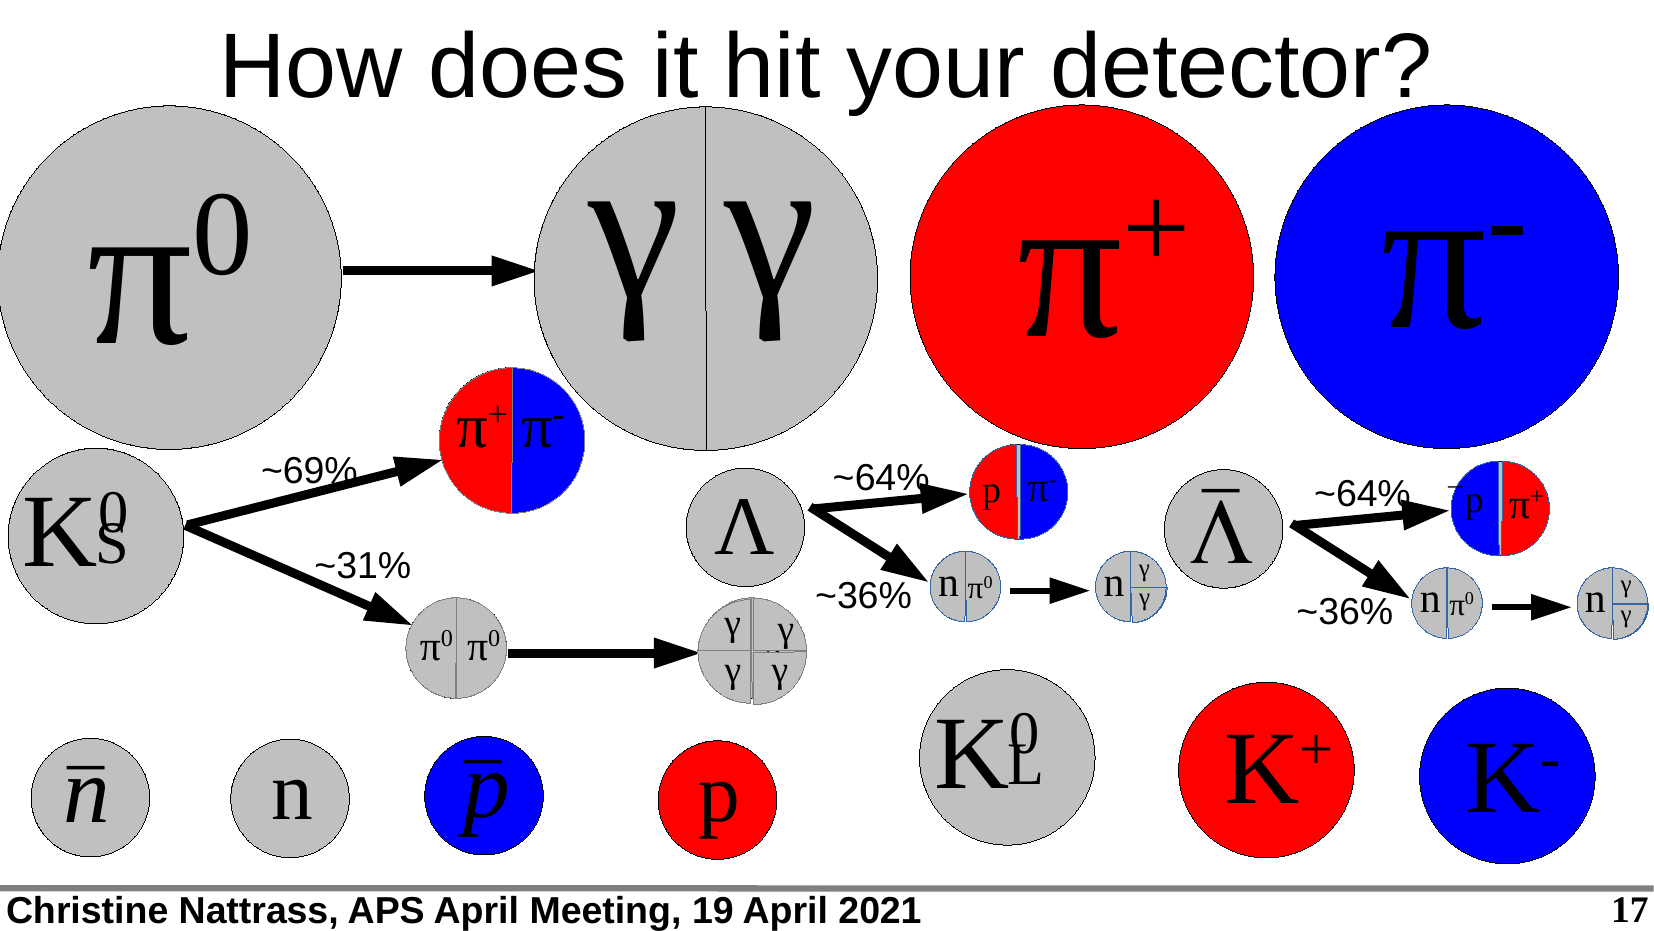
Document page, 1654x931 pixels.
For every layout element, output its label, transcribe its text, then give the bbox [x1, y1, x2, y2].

text_box π+ [1002, 144, 1254, 400]
text_box K- [1450, 712, 1593, 848]
text_box γ [1124, 576, 1188, 619]
text_box [0, 105, 285, 450]
text_box n [923, 551, 987, 615]
chart [56, 739, 118, 844]
text_box [720, 581, 771, 587]
text_box K0 [1056, 687, 1093, 824]
text_box ~64% [943, 495, 967, 506]
text_box p [967, 461, 1012, 518]
text_box π- [1367, 135, 1619, 391]
text_box π0 [405, 615, 452, 680]
text_box `p [1431, 471, 1503, 536]
text_box [1212, 839, 1321, 858]
text_box [31, 745, 150, 857]
chart [1180, 484, 1264, 570]
text_box [1184, 469, 1263, 484]
text_box π+ [1494, 473, 1568, 537]
text_box n [1404, 568, 1468, 632]
text_box π0 [700, 669, 706, 680]
text_box ~64% [1299, 465, 1450, 520]
text_box [424, 748, 544, 855]
text_box π+ [441, 383, 506, 479]
text_box γ [709, 104, 842, 351]
text_box γ [1605, 592, 1654, 636]
text_box π0 [700, 615, 709, 634]
text_box γ [762, 600, 823, 658]
text_box K0 [145, 466, 181, 602]
text_box [954, 669, 1038, 687]
text_box K0 [919, 687, 992, 824]
text_box [1457, 848, 1558, 864]
text_box [1164, 488, 1180, 569]
text_box [418, 597, 495, 615]
text_box [658, 751, 753, 860]
text_box [417, 680, 496, 699]
text_box γ [573, 104, 706, 351]
text_box [1056, 824, 1065, 831]
text_box γ [1124, 546, 1186, 576]
text_box π0 [452, 615, 516, 680]
text_box ~36% [1281, 583, 1432, 641]
text_box π- [1012, 456, 1086, 545]
text_box ~31% [299, 536, 450, 594]
text_box [466, 367, 557, 383]
text_box [724, 468, 767, 472]
text_box [977, 518, 1012, 539]
text_box Λ [699, 472, 842, 581]
text_box [1178, 682, 1324, 837]
text_box π0 [1434, 579, 1498, 644]
text_box [145, 602, 154, 609]
text_box ~69% [246, 442, 397, 500]
text_box n [1088, 551, 1124, 615]
text_box π0 [953, 563, 1016, 627]
text_box [686, 490, 699, 565]
title How does it hit your detector? [82, 14, 1571, 117]
text_box [43, 448, 128, 466]
text_box [38, 602, 122, 624]
text_box [729, 699, 751, 704]
text_box [1274, 104, 1576, 449]
text_box [950, 824, 1034, 846]
text_box ~64% [817, 448, 968, 503]
text_box [534, 106, 878, 451]
text_box [910, 104, 1202, 449]
text_box [981, 444, 1052, 461]
text_box γ [1605, 563, 1654, 592]
text_box [1419, 688, 1568, 843]
text_box K0 [8, 466, 80, 602]
text_box ~36% [800, 566, 951, 624]
text_box [1613, 636, 1629, 640]
text_box Λ [829, 511, 842, 521]
text_box n [256, 738, 399, 846]
text_box [1132, 619, 1148, 623]
text_box p [683, 739, 826, 848]
text_box [1180, 485, 1283, 589]
text_box [1592, 632, 1612, 639]
text_box [1110, 615, 1131, 622]
text_box π0 [72, 150, 325, 406]
text_box [1469, 461, 1534, 473]
text_box [697, 619, 709, 683]
text_box γ [709, 641, 770, 699]
text_box [325, 204, 342, 351]
text_box [1460, 536, 1540, 556]
text_box S [80, 454, 145, 620]
text_box K+ [1209, 703, 1352, 839]
text_box [753, 699, 778, 705]
text_box π- [506, 383, 589, 479]
text_box [450, 479, 574, 514]
text_box γ [770, 641, 817, 699]
text_box n [1570, 568, 1605, 632]
chart [448, 734, 520, 838]
text_box L [992, 675, 1056, 841]
text_box γ [709, 594, 770, 641]
text_box [230, 749, 326, 858]
